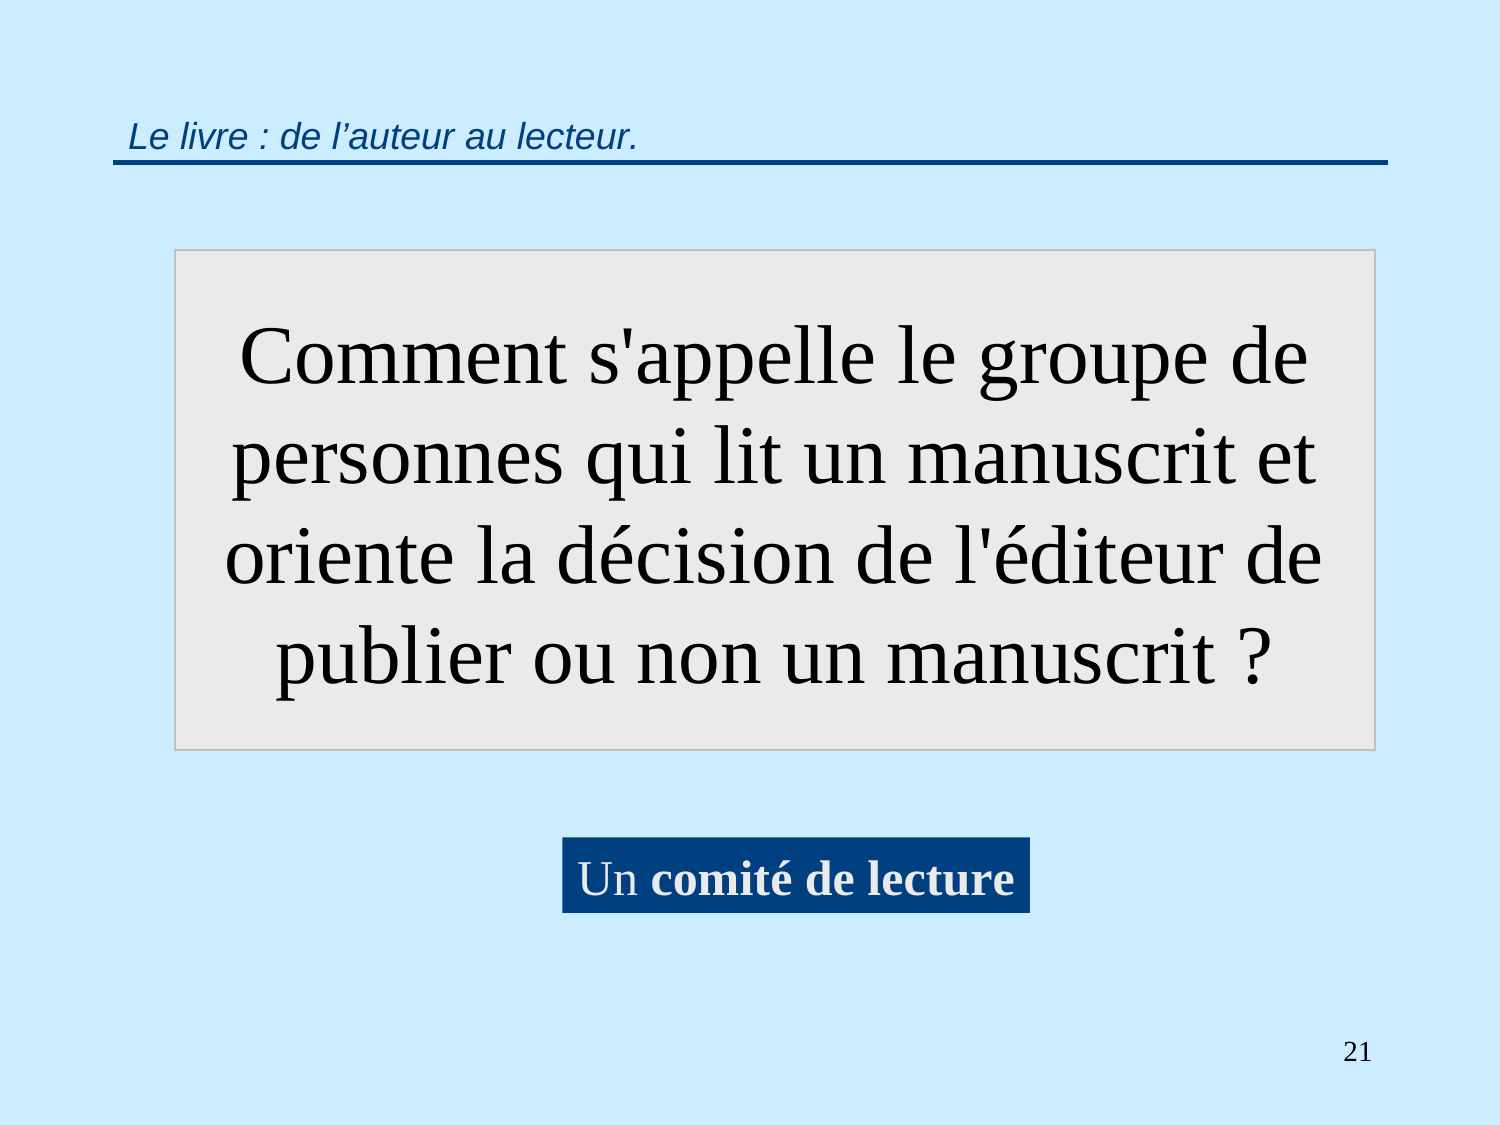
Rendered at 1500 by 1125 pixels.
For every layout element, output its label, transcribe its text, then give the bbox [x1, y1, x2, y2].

text_box Un comité de lecture [562, 837, 1030, 913]
text_box Le livre : de l’auteur au lecteur. [113, 104, 655, 160]
title Comment s'appelle le groupe de personnes qui lit un manuscrit et oriente la décision de l'éditeur de publier ou non un manuscrit ? [174, 249, 1375, 751]
